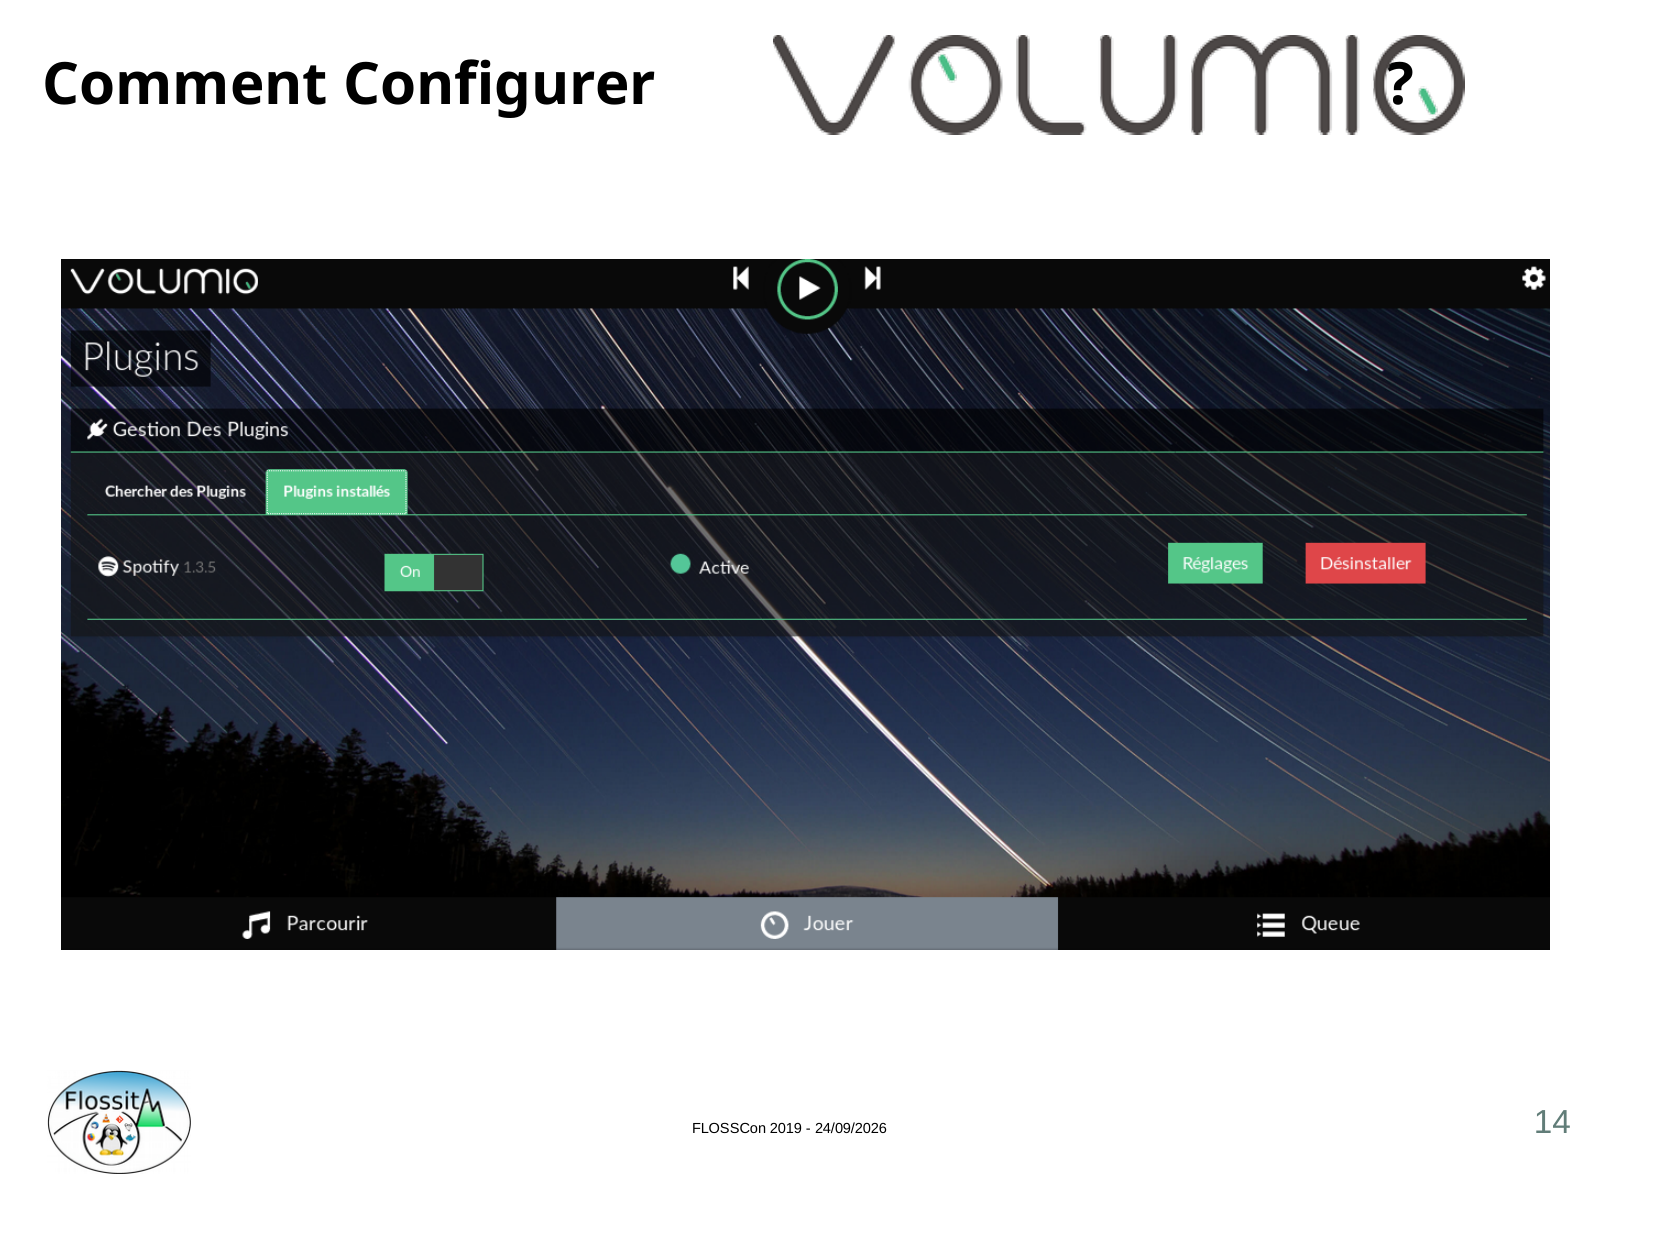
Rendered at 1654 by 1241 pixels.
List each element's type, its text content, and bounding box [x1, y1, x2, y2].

picture [61, 259, 1550, 950]
title Comment Configurer ? [27, 38, 1565, 194]
picture [47, 1070, 191, 1174]
picture [773, 35, 1465, 135]
